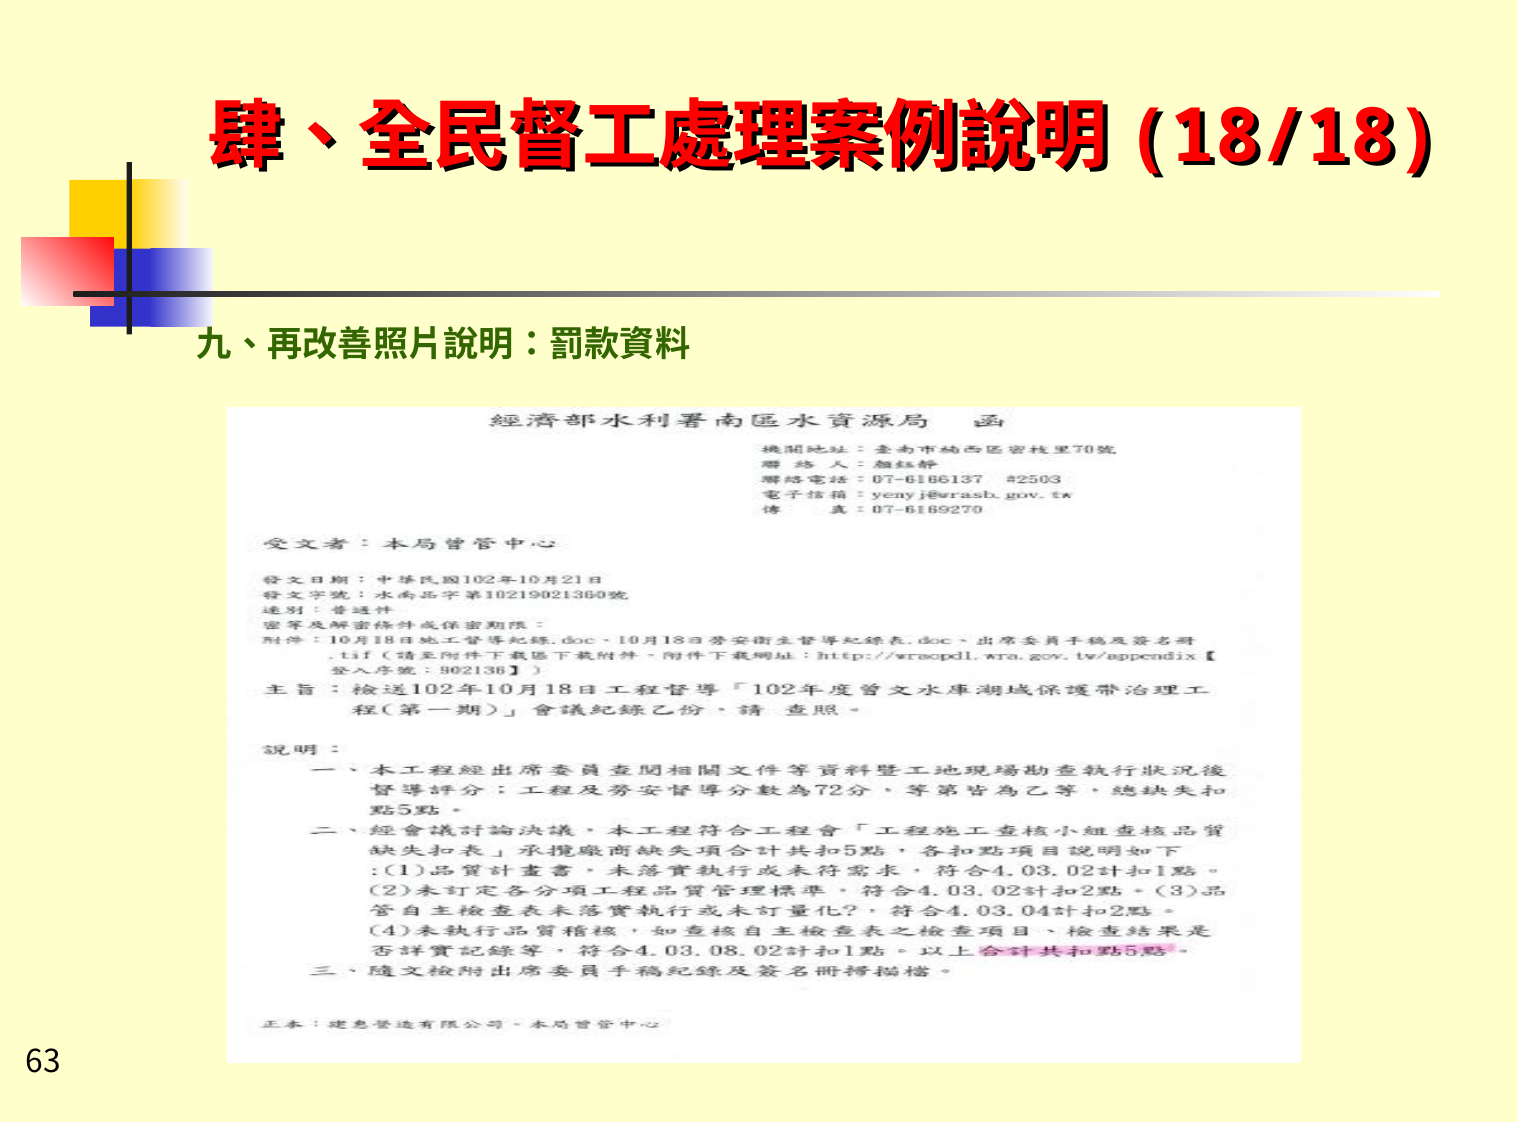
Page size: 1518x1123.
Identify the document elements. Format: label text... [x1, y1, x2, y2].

picture [227, 407, 1301, 1063]
list 九、再改善照片說明：罰款資料 [180, 312, 1471, 408]
title 肆、全民督工處理案例說明(18/18) [191, 35, 1485, 275]
text_box <編號> [0, 1032, 78, 1096]
